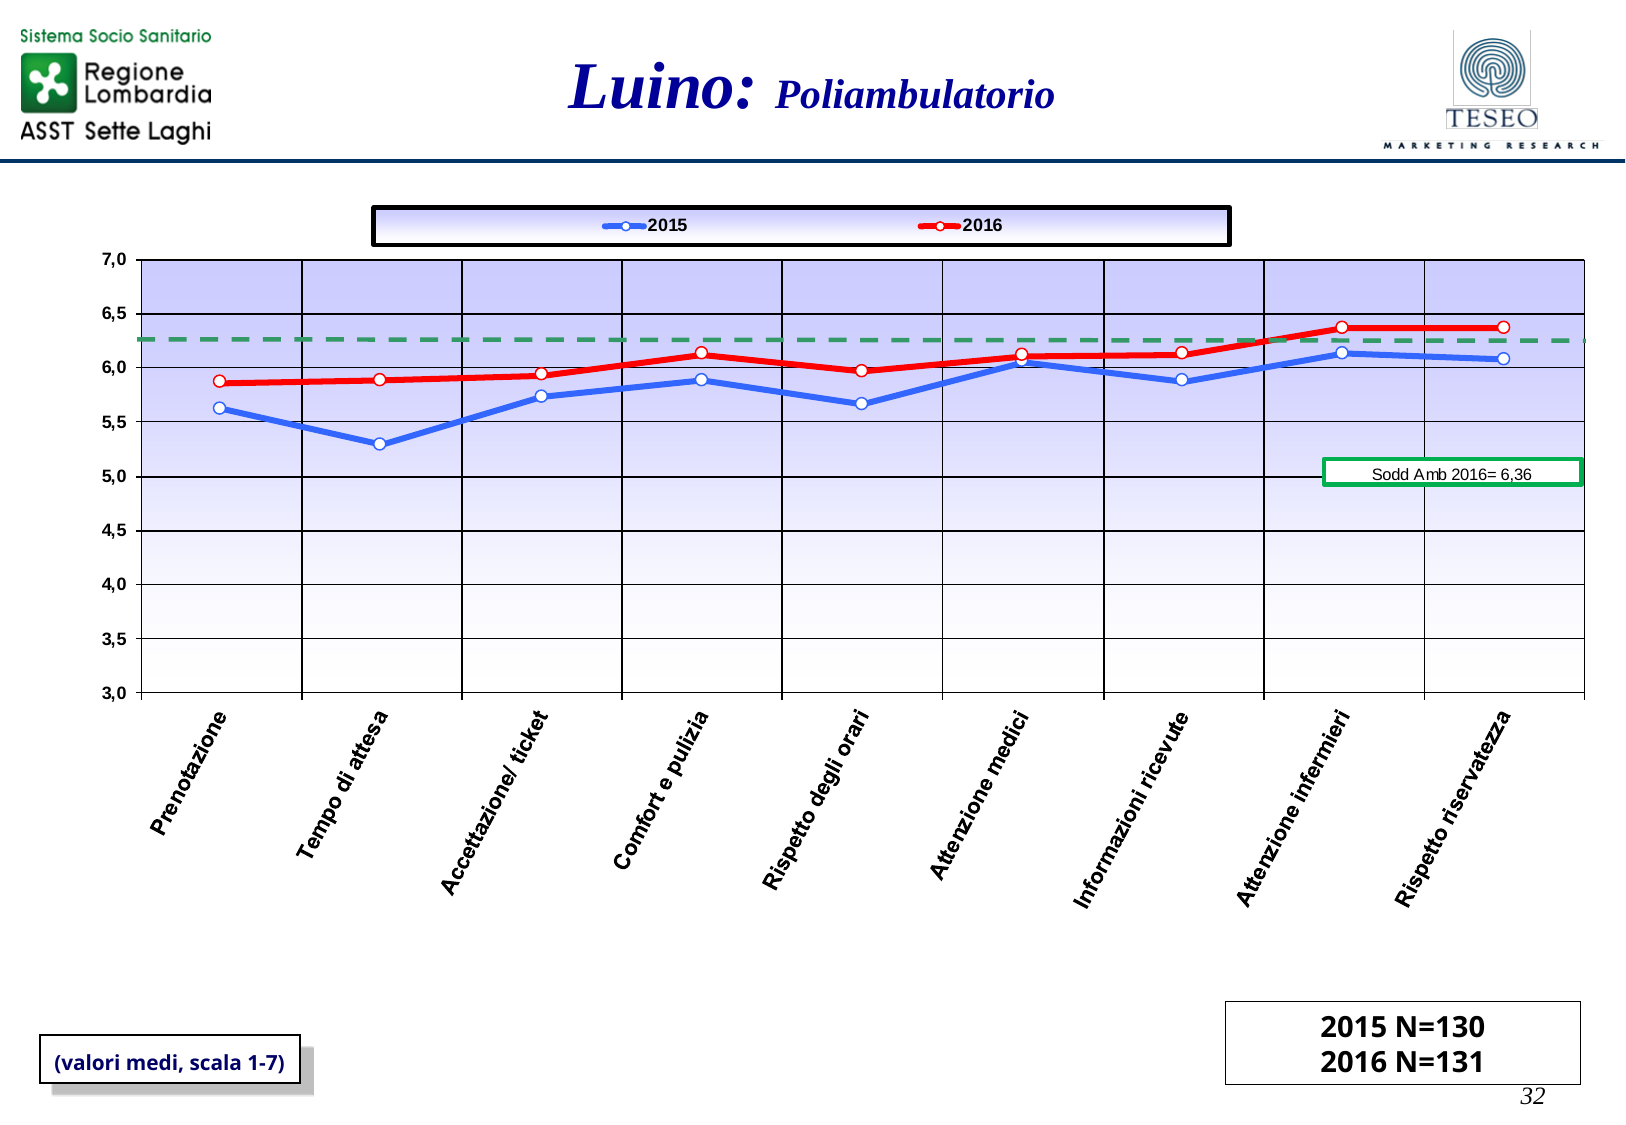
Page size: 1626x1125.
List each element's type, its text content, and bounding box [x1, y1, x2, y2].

picture [21, 26, 211, 148]
picture [1381, 30, 1604, 149]
picture [30, 196, 1598, 1086]
text_box Luino: Poliambulatorio [268, 18, 1356, 144]
